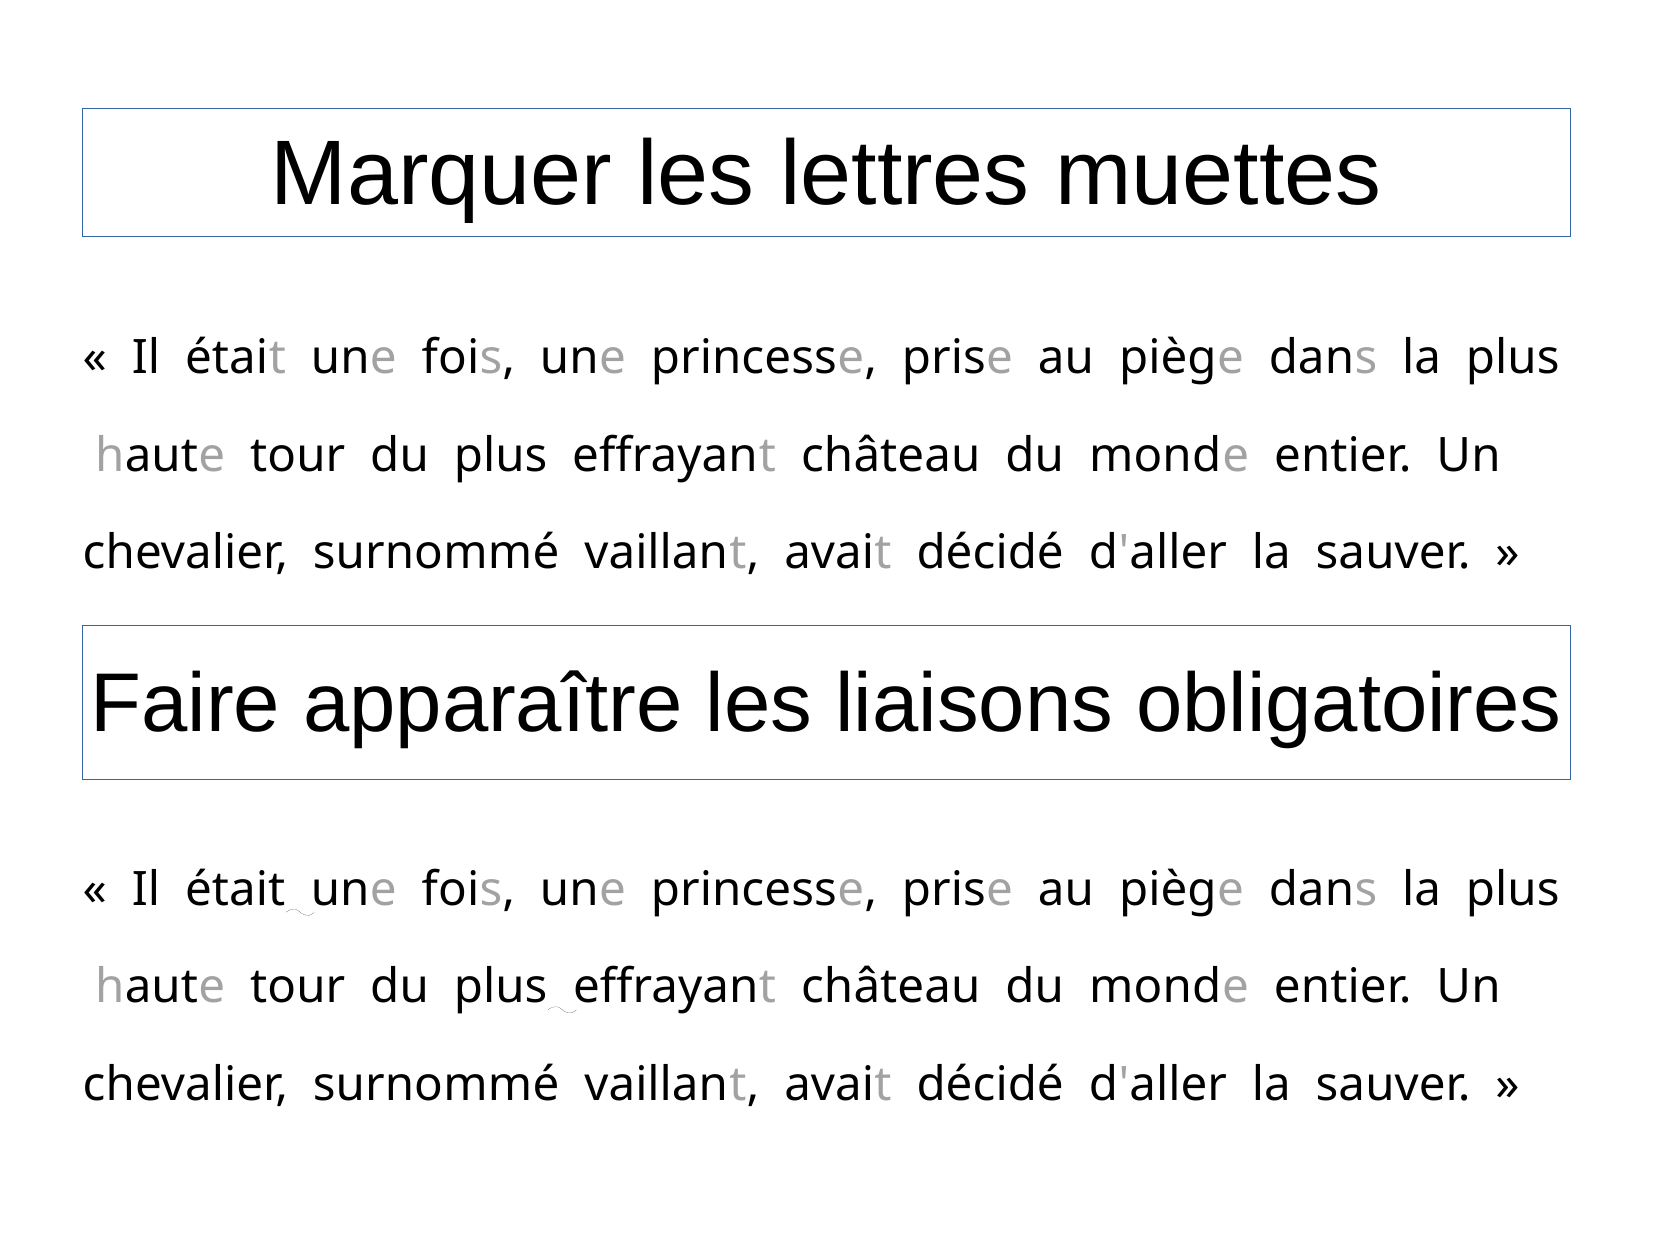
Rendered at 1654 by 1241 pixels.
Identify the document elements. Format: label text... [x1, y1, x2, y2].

title Faire apparaître les liaisons obligatoires [82, 625, 1571, 780]
list « Il était une fois, une princesse, prise au piège dans la plus haute tour du plus effrayant château du monde entier. Un chevalier, surnommé vaillant, avait décidé d'aller la sauver. » [82, 821, 1571, 1134]
title Marquer les lettres muettes [82, 108, 1571, 237]
list « Il était une fois, une princesse, prise au piège dans la plus haute tour du plus effrayant château du monde entier. Un chevalier, surnommé vaillant, avait décidé d'aller la sauver. » [82, 290, 1571, 603]
